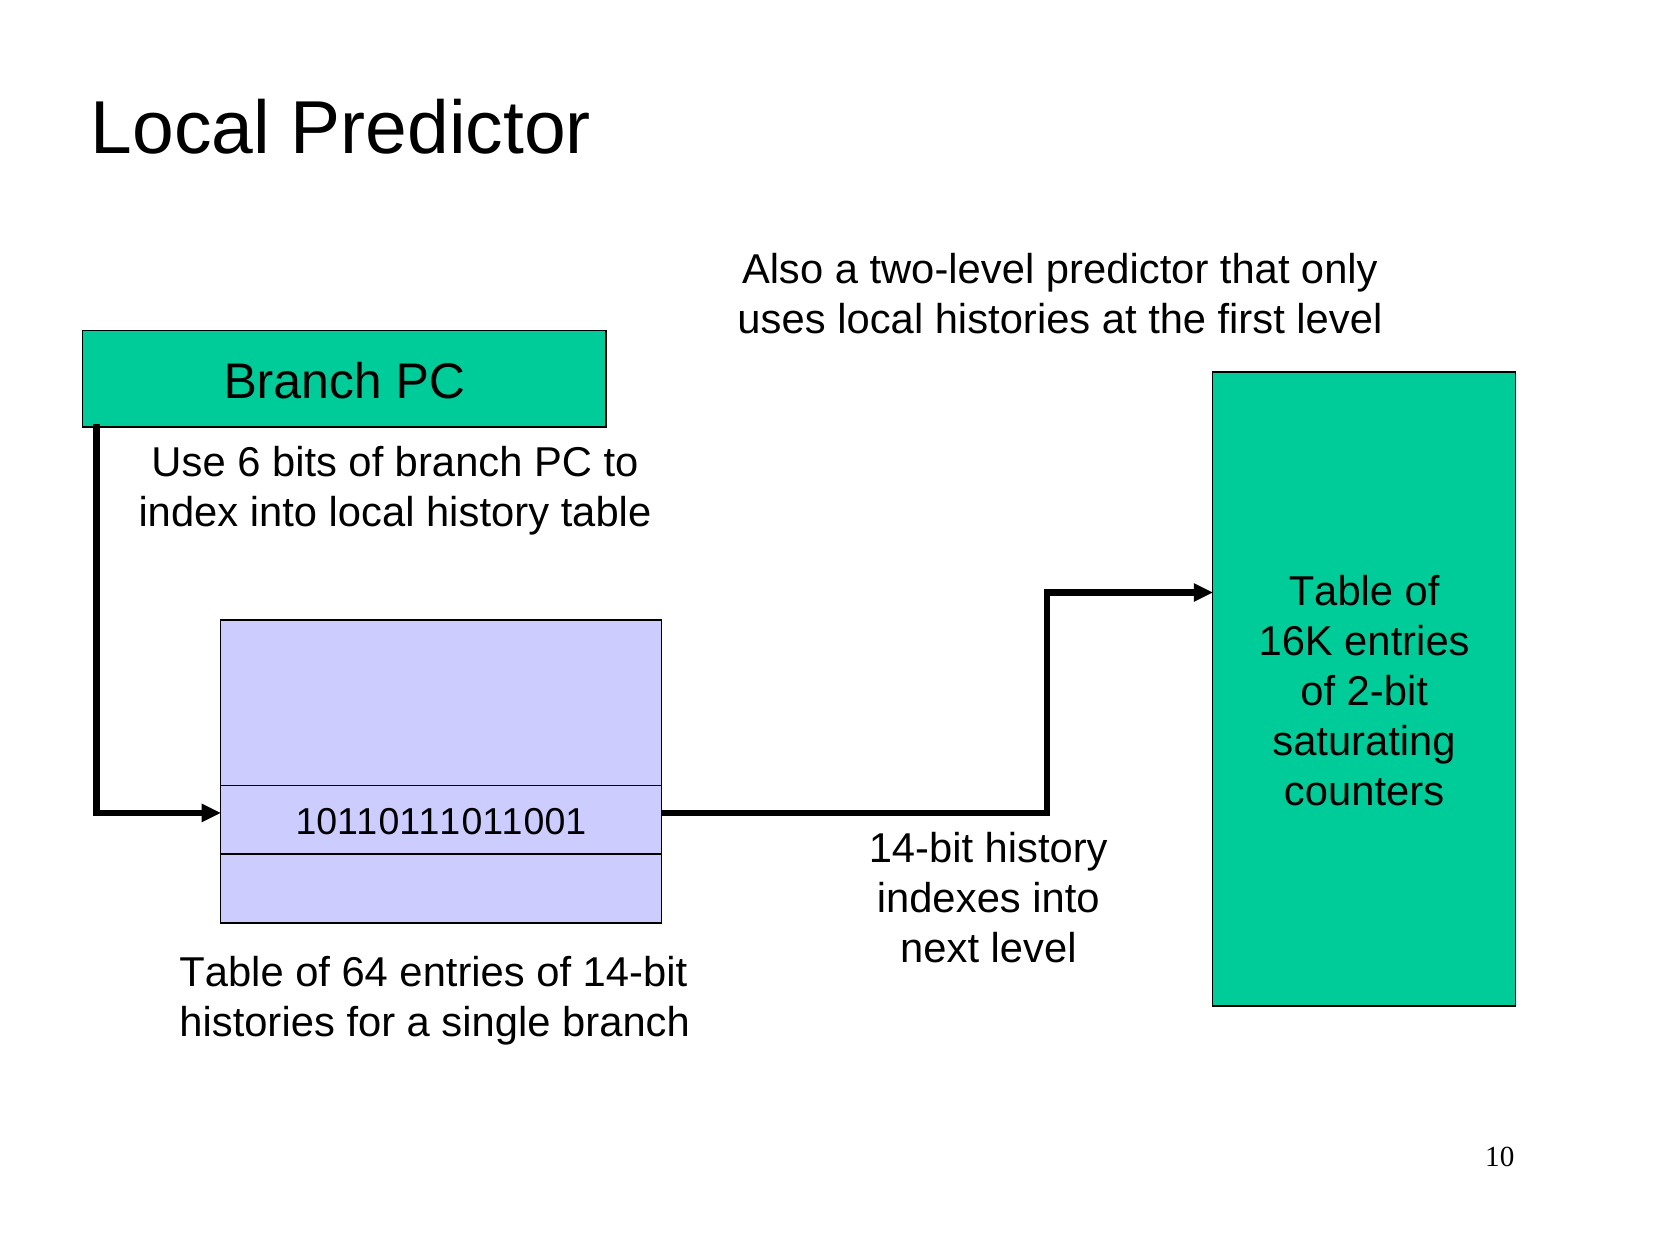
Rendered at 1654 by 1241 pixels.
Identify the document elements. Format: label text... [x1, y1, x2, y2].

text_box 10110111011001 [220, 785, 662, 855]
text_box Table of 64 entries of 14-bit histories for a single branch [164, 936, 706, 1053]
text_box Use 6 bits of branch PC to index into local history table [123, 427, 667, 543]
text_box Also a two-level predictor that only uses local histories at the first level [722, 234, 1398, 350]
text_box Table of 16K entries of 2-bit saturating counters [1212, 371, 1516, 1006]
text_box 14-bit history indexes into next level [853, 812, 1123, 979]
text_box <number> [1185, 1129, 1530, 1213]
text_box [220, 855, 662, 924]
text_box Branch PC [82, 330, 607, 428]
text_box [220, 620, 662, 785]
text_box Local Predictor [76, 71, 607, 177]
